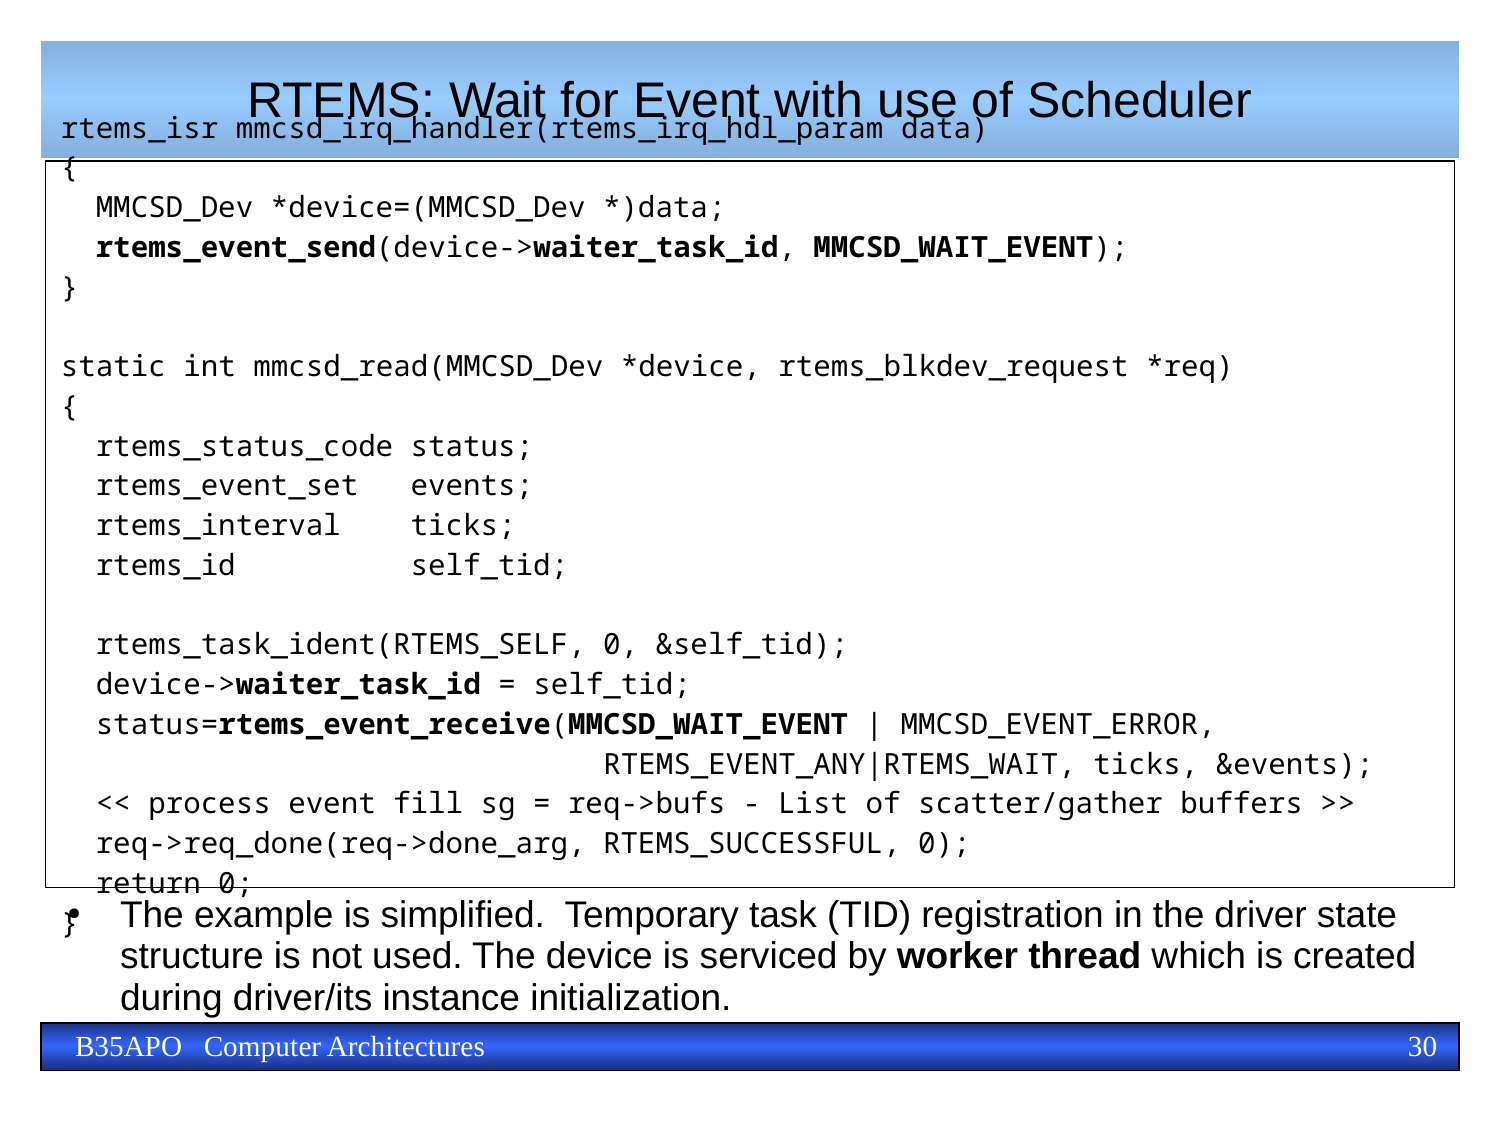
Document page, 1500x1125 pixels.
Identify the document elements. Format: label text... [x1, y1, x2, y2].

title RTEMS: Wait for Event with use of Scheduler [41, 41, 1459, 158]
list The example is simplified. Temporary task (TID) registration in the driver state structure is not used. The device is serviced by worker thread which is created during driver/its instance initialization. [50, 894, 1450, 1020]
text_box rtems_isr mmcsd_irq_handler(rtems_irq_hdl_param data) { MMCSD_Dev *device=(MMCSD_Dev *)data; rtems_event_send(device->waiter_task_id, MMCSD_WAIT_EVENT); } static int mmcsd_read(MMCSD_Dev *device, rtems_blkdev_request *req) { rtems_status_code status; rtems_event_set events; rtems_interval ticks; rtems_id self_tid; rtems_task_ident(RTEMS_SELF, 0, &self_tid); device->waiter_task_id = self_tid; status=rtems_event_receive(MMCSD_WAIT_EVENT | MMCSD_EVENT_ERROR, RTEMS_EVENT_ANY|RTEMS_WAIT, ticks, &events); << process event fill sg = req->bufs - List of scatter/gather buffers >> req->req_done(req->done_arg, RTEMS_SUCCESSFUL, 0); return 0; } [45, 160, 1455, 888]
